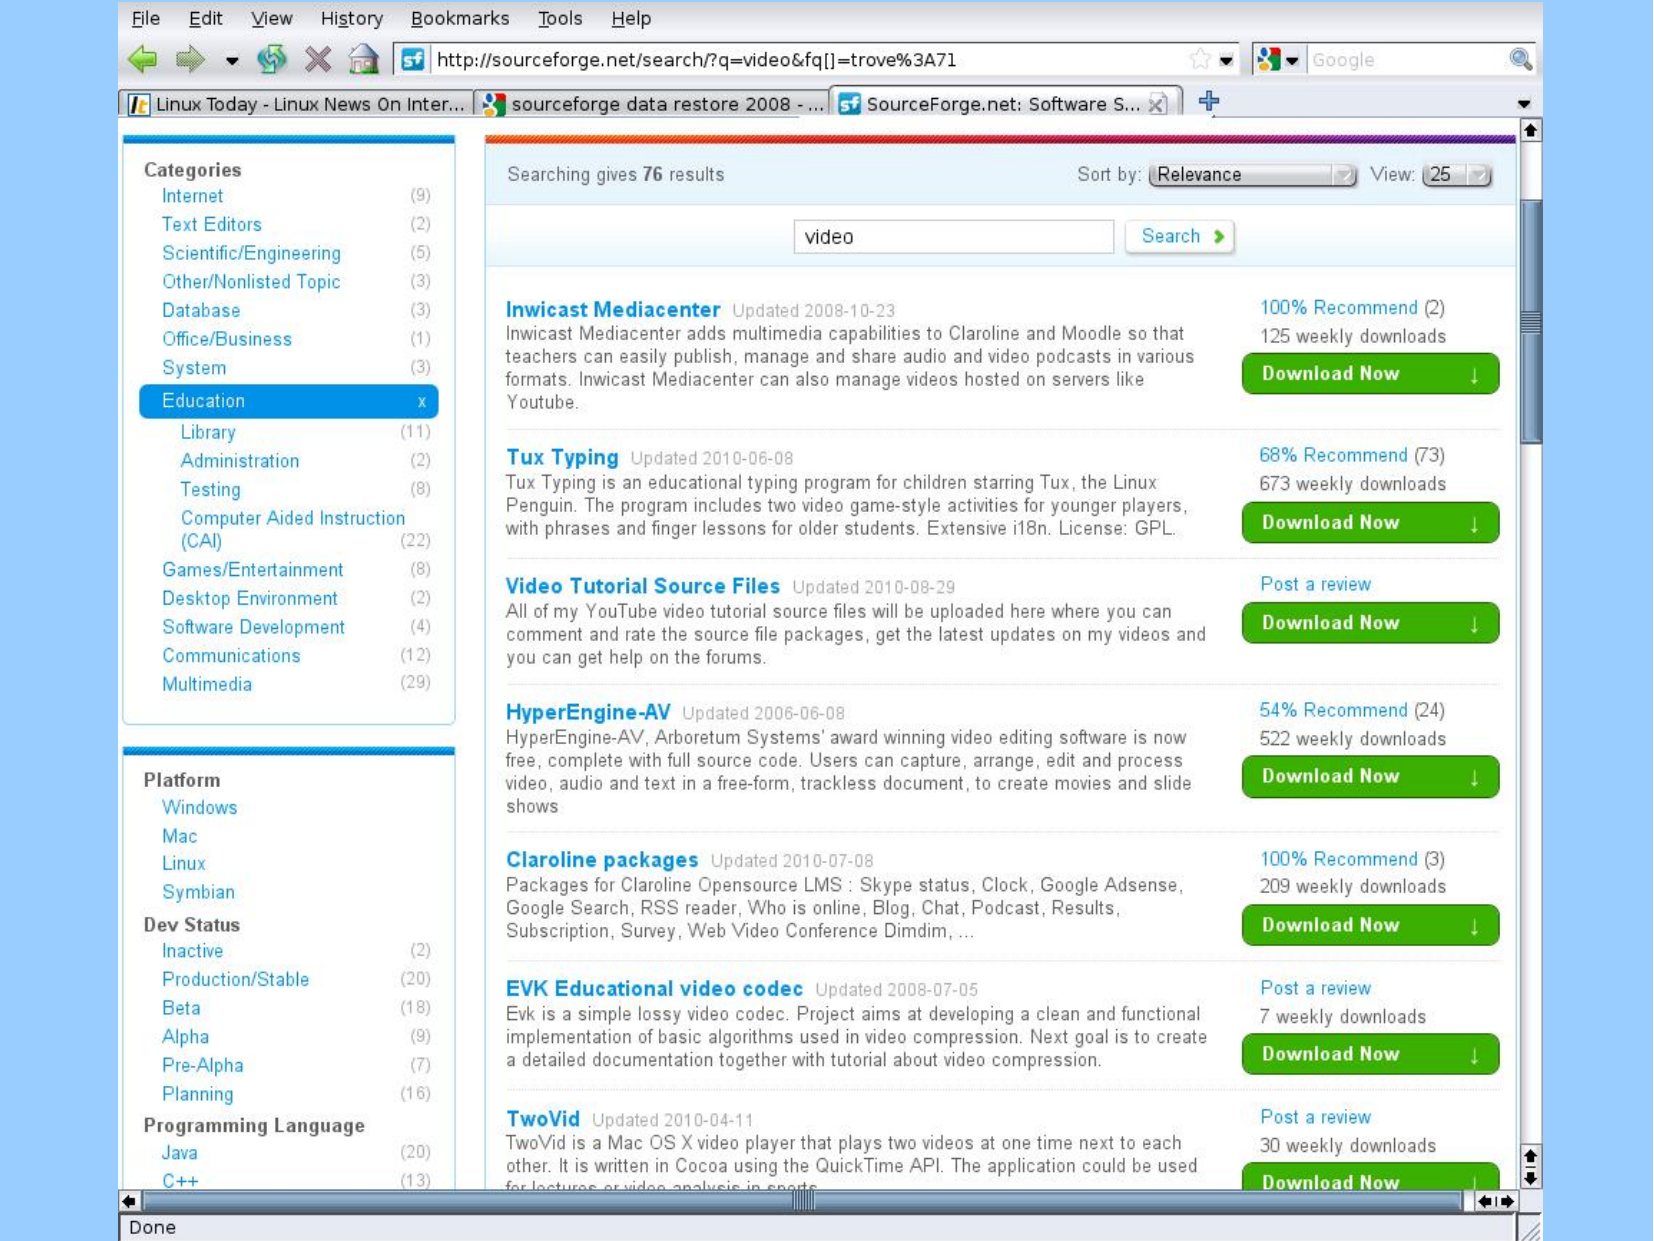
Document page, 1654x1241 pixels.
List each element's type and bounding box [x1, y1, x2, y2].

picture [118, 2, 1543, 1241]
